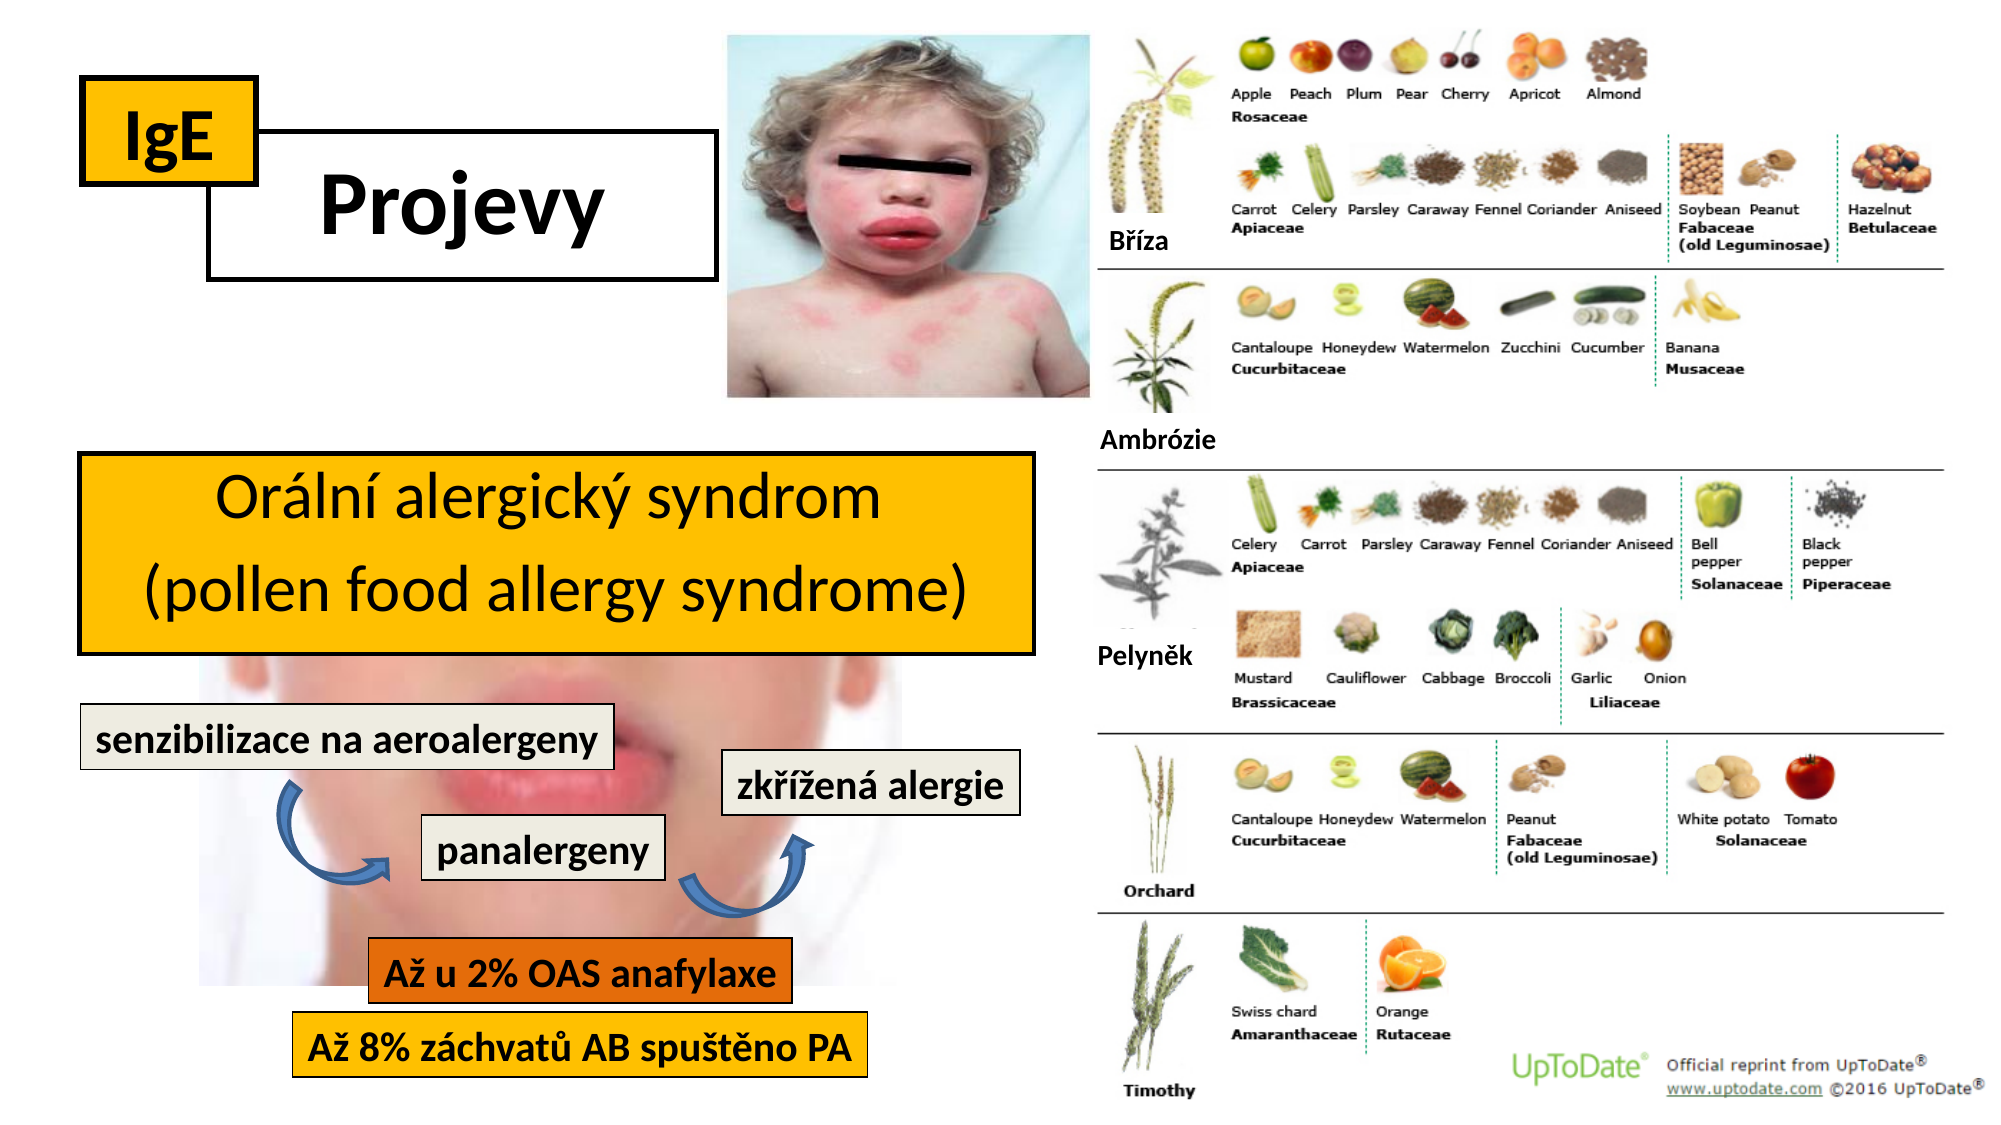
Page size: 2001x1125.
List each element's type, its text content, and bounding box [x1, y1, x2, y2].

text_box [278, 782, 388, 884]
text_box Až u 2% OAS anafylaxe [369, 938, 792, 1003]
text_box [680, 836, 810, 917]
text_box Orální alergický syndrom (pollen food allergy syndrome) [79, 453, 1034, 655]
text_box senzibilizace na aeroalergeny [80, 704, 614, 769]
text_box zkřížená alergie [722, 750, 1020, 815]
text_box Bříza [1094, 213, 1201, 264]
text_box Pelyněk [1083, 629, 1224, 679]
text_box Až 8% záchvatů AB spuštěno PA [293, 1012, 868, 1077]
text_box panalergeny [421, 815, 665, 880]
picture [199, 656, 902, 986]
text_box Ambrózie [1085, 413, 1277, 463]
picture [721, 5, 2000, 1125]
title Projevy [208, 131, 717, 280]
text_box IgE [82, 78, 256, 185]
